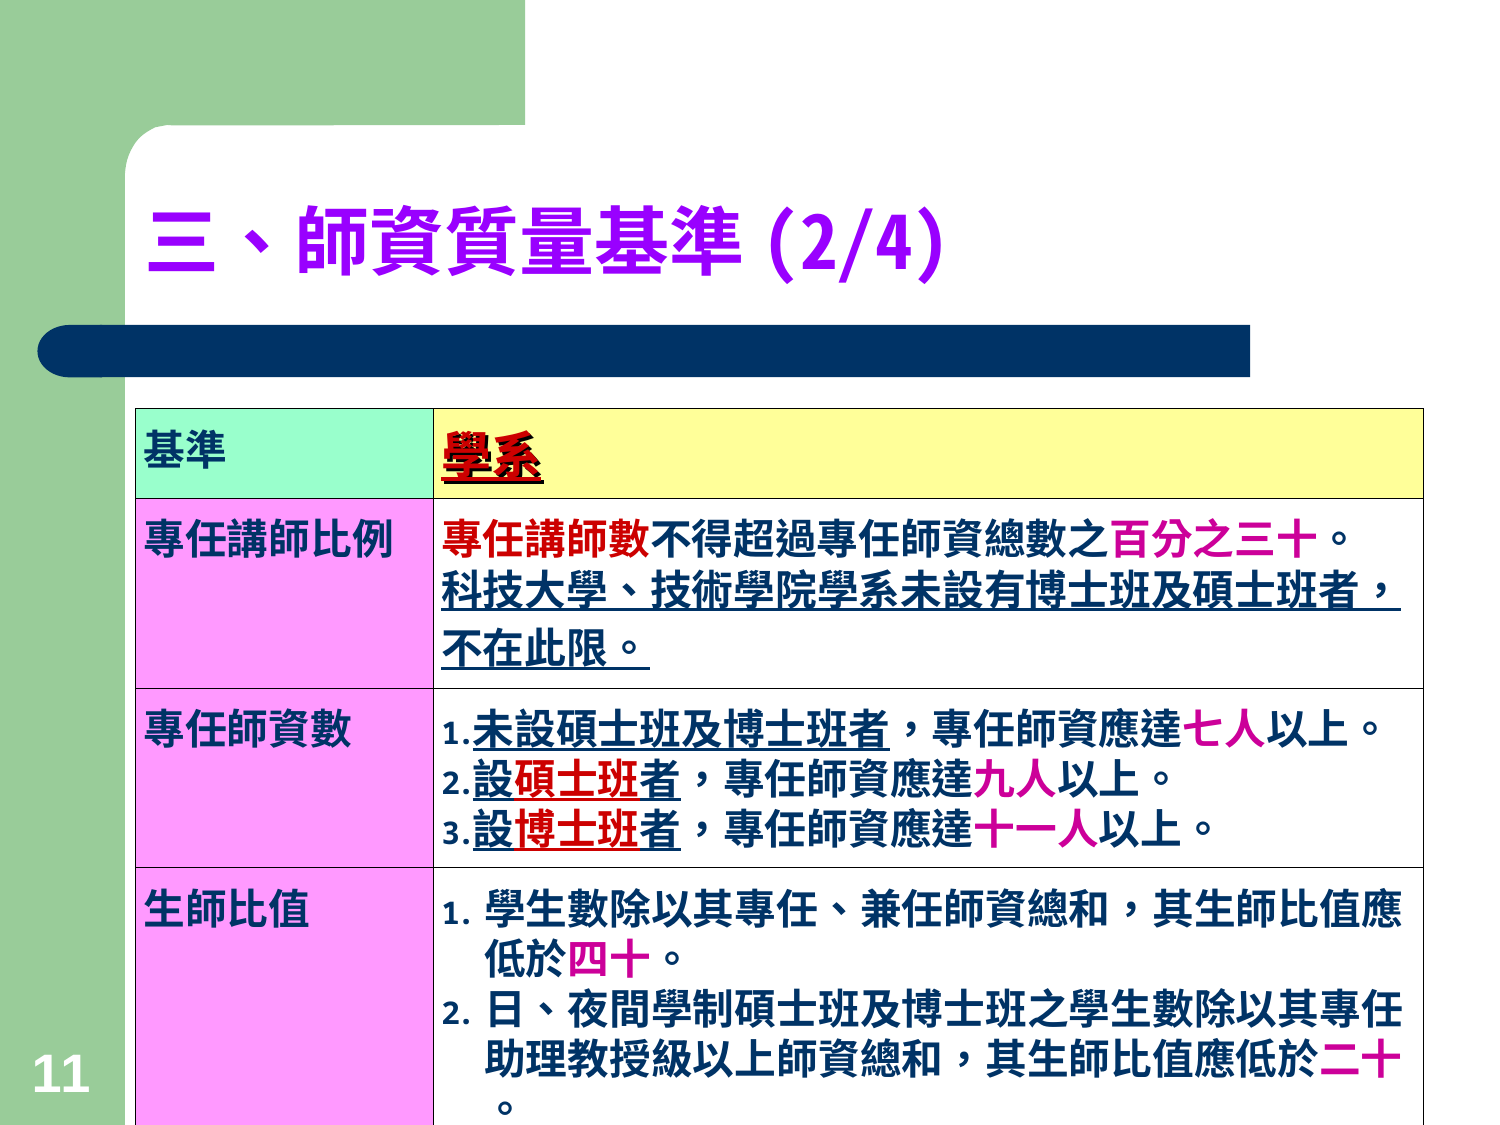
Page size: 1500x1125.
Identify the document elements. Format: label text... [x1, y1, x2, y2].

title 三、師資質量基準(2/4) [136, 136, 1414, 301]
table_cell 專任師資數 [136, 689, 433, 867]
table_cell 專任講師比例 [136, 499, 433, 688]
table_cell 學生數除以其專任、兼任師資總和，其生師比值應低於四十。 日、夜間學制碩士班及博士班之學生數除以其專任助理教授級以上師資總和，其生師比值應低於二十。 [434, 868, 1423, 1125]
table_cell 未設碩士班及博士班者，專任師資應達七人以上。 設碩士班者，專任師資應達九人以上。 設博士班者，專任師資應達十一人以上。 [434, 689, 1423, 867]
table_cell 生師比值 [136, 868, 433, 1125]
table_header 基準 [136, 409, 433, 498]
table_cell 專任講師數不得超過專任師資總數之百分之三十。 科技大學、技術學院學系未設有博士班及碩士班者，不在此限。 [434, 499, 1423, 688]
table_header 學系 [434, 409, 1423, 498]
